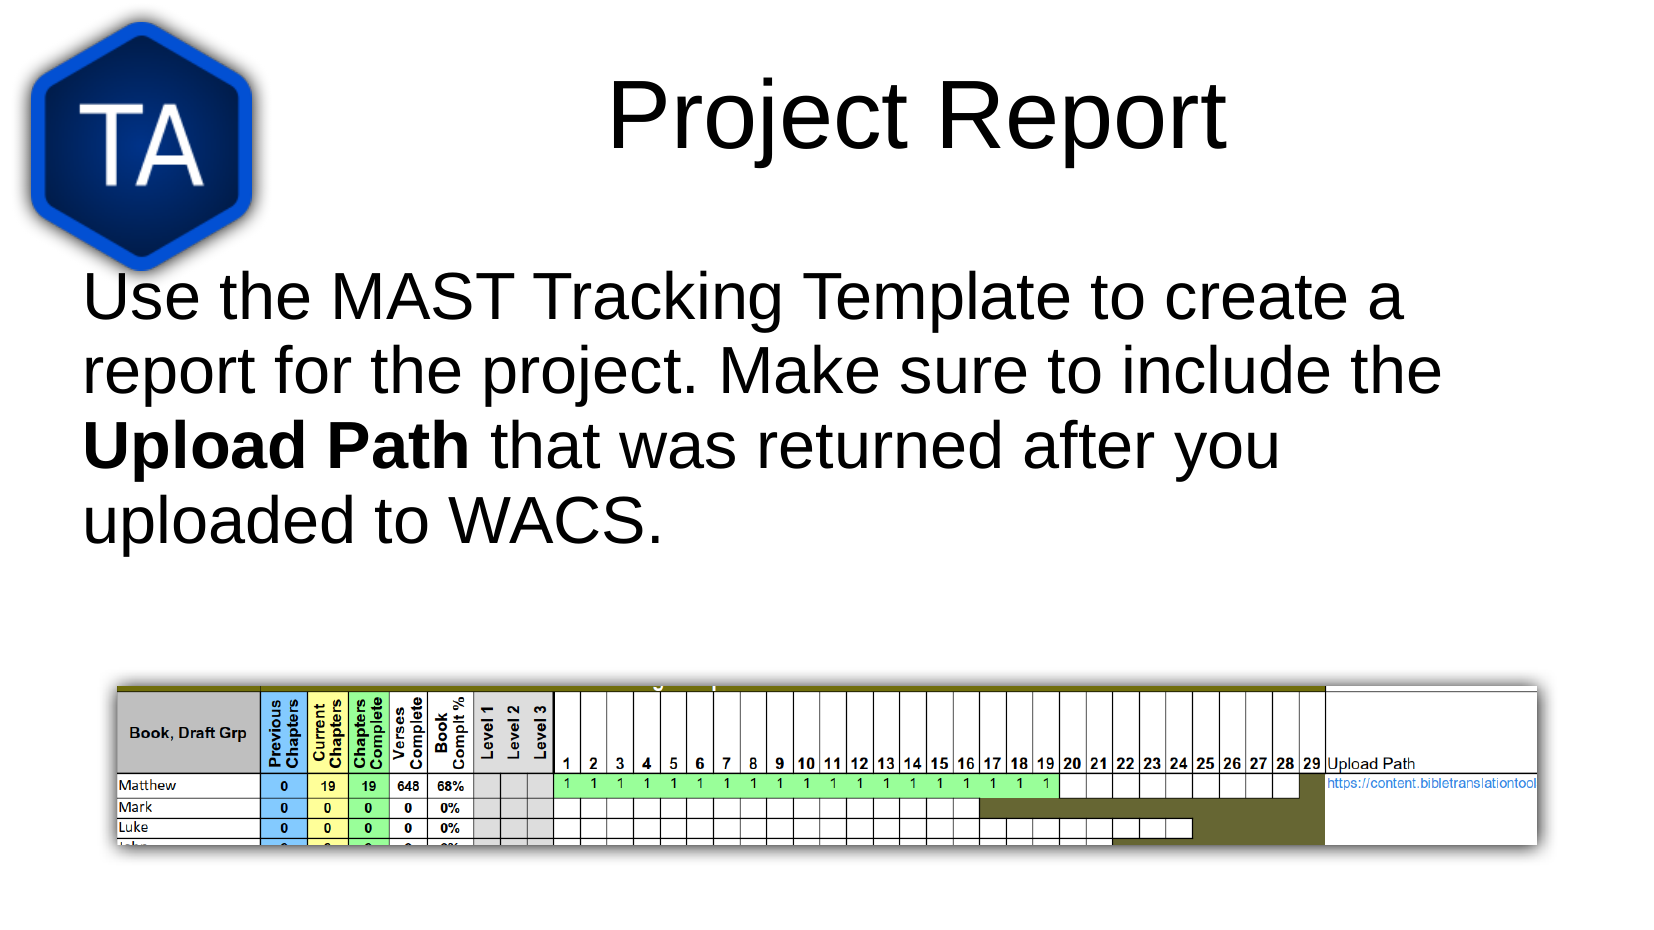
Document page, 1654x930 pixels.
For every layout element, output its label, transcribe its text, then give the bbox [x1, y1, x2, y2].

title Project Report [263, 37, 1571, 193]
picture [31, 22, 252, 271]
list Use the MAST Tracking Template to create a report for the project. Make sure to include the Upload Path that was returned after you uploaded to WACS. [82, 258, 1571, 677]
picture [117, 686, 1537, 845]
